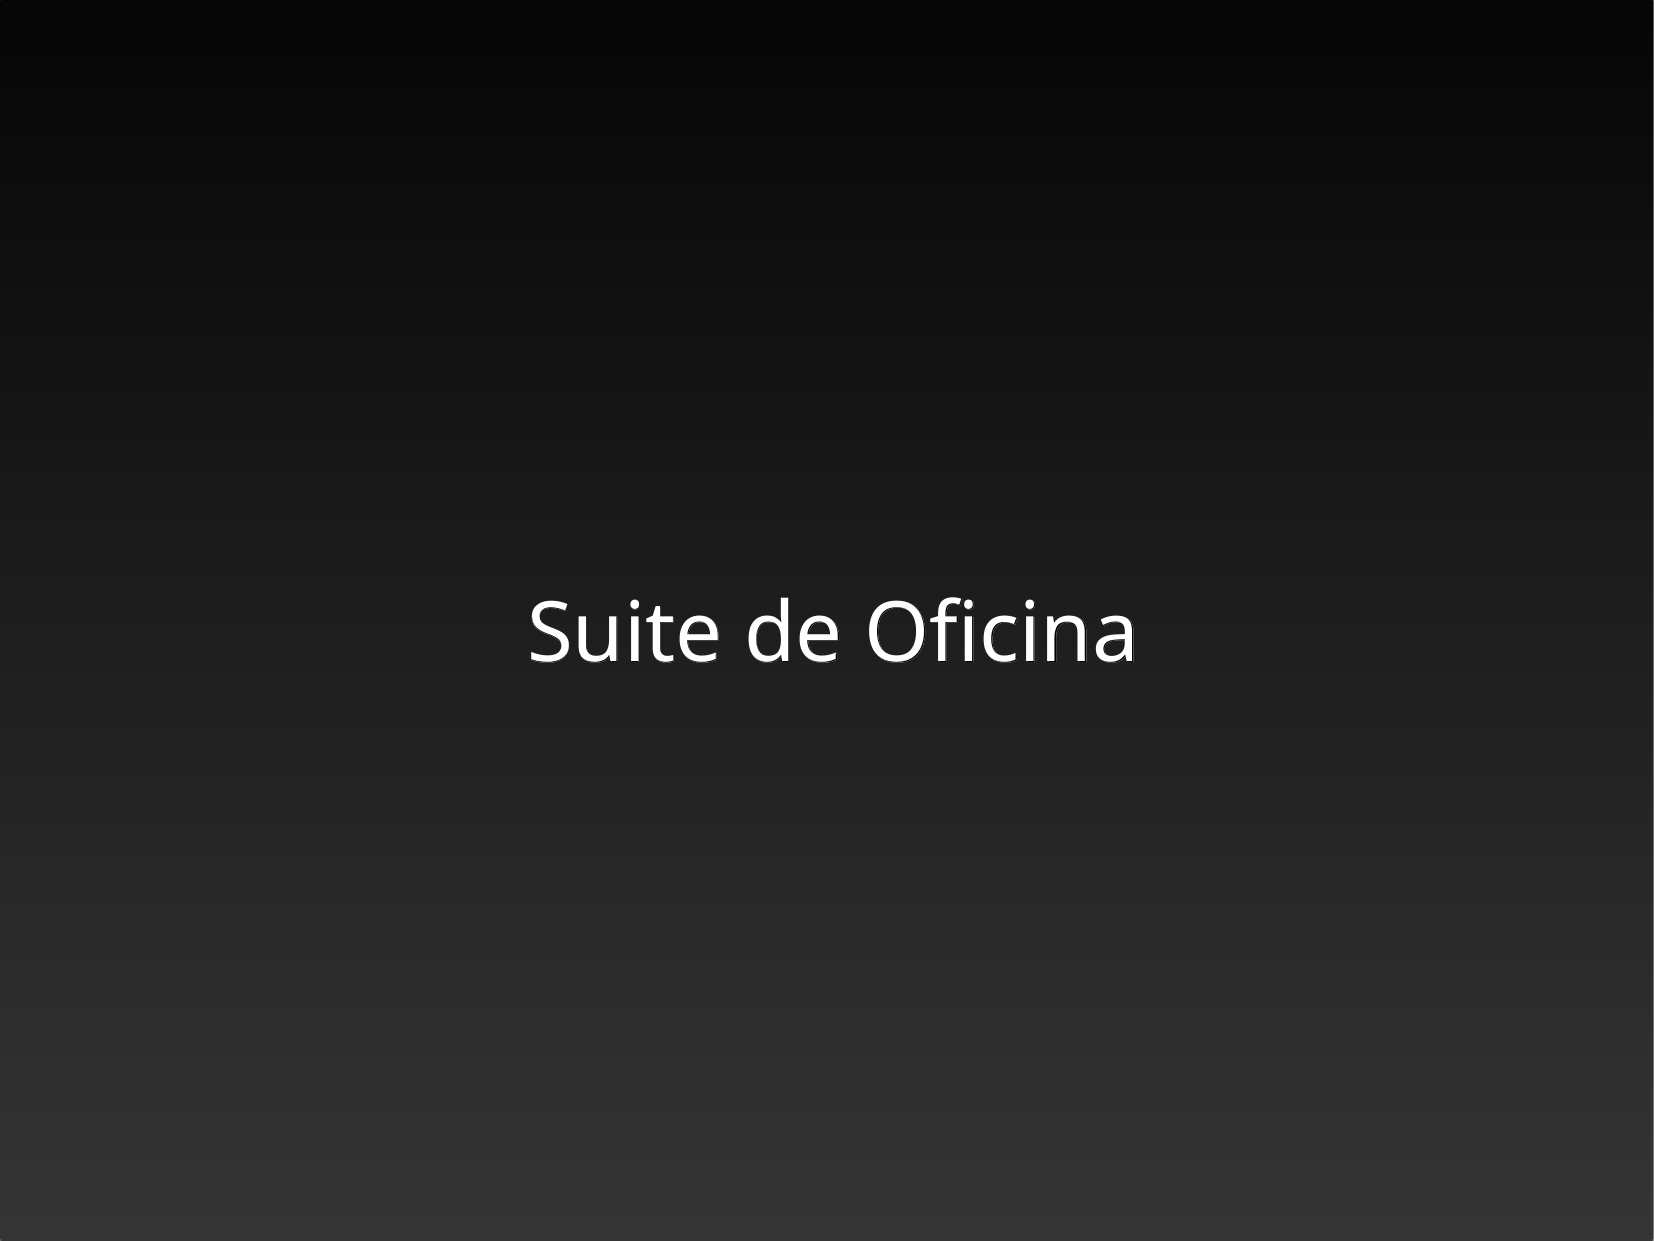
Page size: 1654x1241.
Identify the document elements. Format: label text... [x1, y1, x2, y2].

picture [0, 0, 1654, 1241]
text_box Suite de Oficina [512, 565, 1142, 675]
